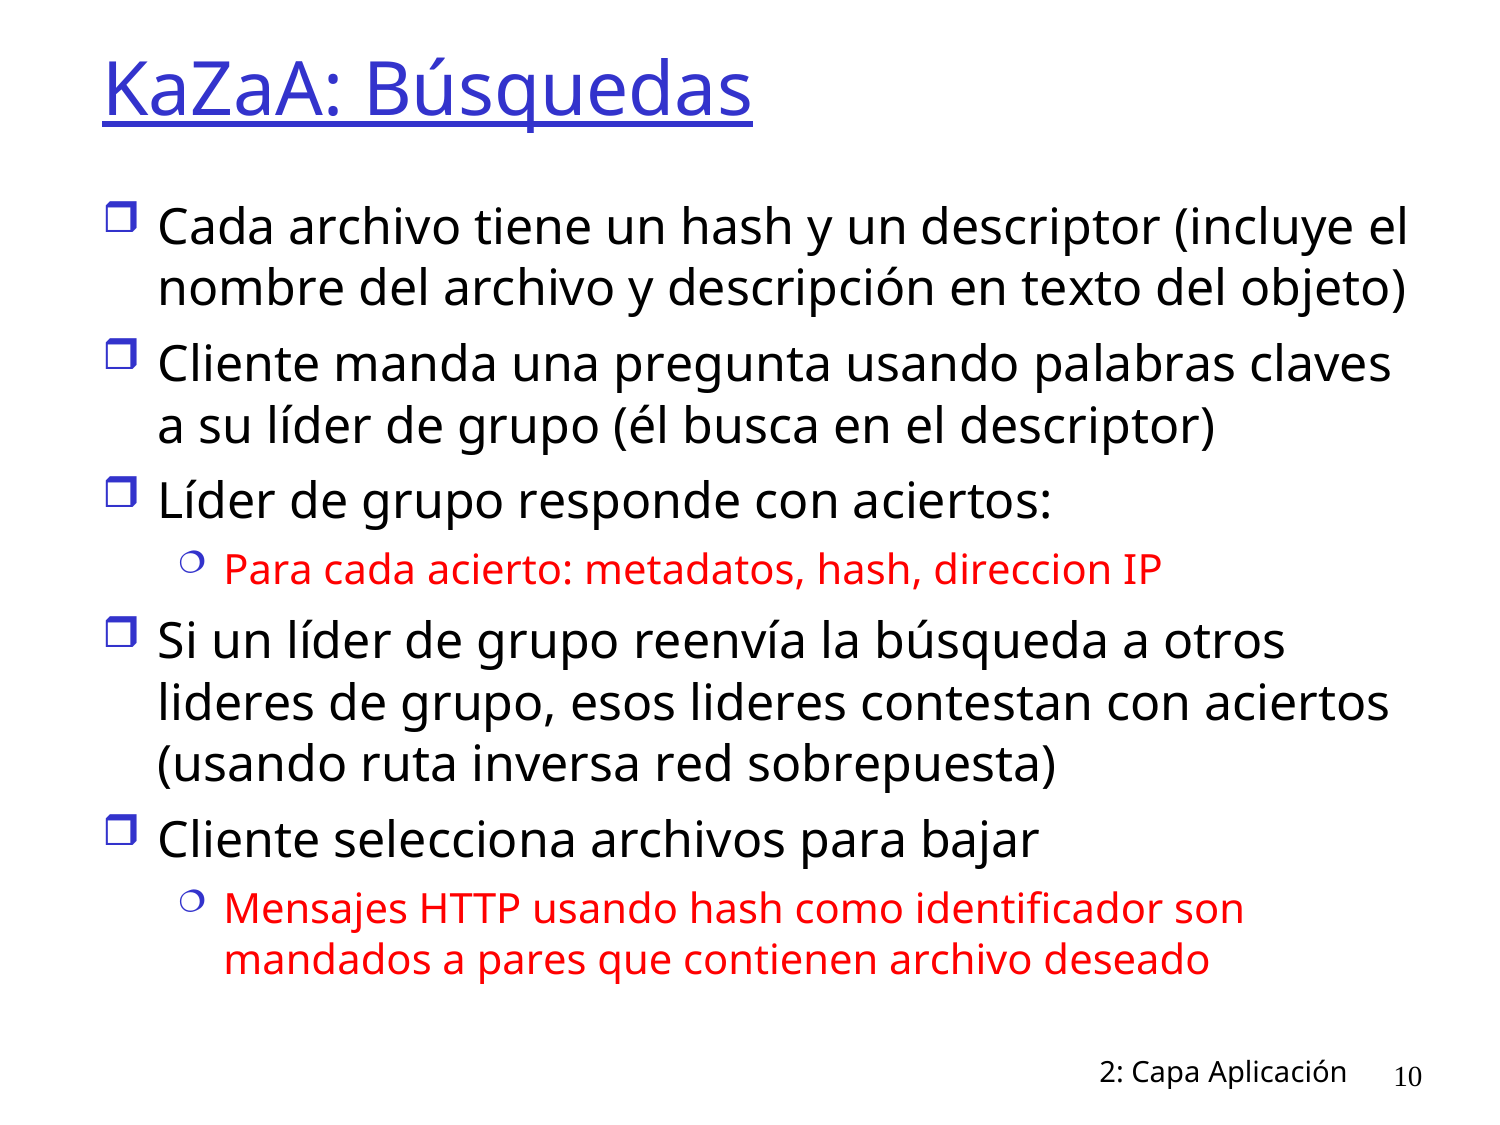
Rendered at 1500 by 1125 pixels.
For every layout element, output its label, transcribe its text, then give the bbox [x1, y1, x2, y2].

list Cada archivo tiene un hash y un descriptor (incluye el nombre del archivo y descripción en texto del objeto)‏ Cliente manda una pregunta usando palabras claves a su líder de grupo (él busca en el descriptor)‏ Líder de grupo responde con aciertos: Para cada acierto: metadatos, hash, direccion IP Si un líder de grupo reenvía la búsqueda a otros lideres de grupo, esos lideres contestan con aciertos (usando ruta inversa red sobrepuesta)‏ Cliente selecciona archivos para bajar Mensajes HTTP usando hash como identificador son mandados a pares que contienen archivo deseado [87, 187, 1426, 1066]
title KaZaA: Búsquedas [87, 15, 1426, 158]
